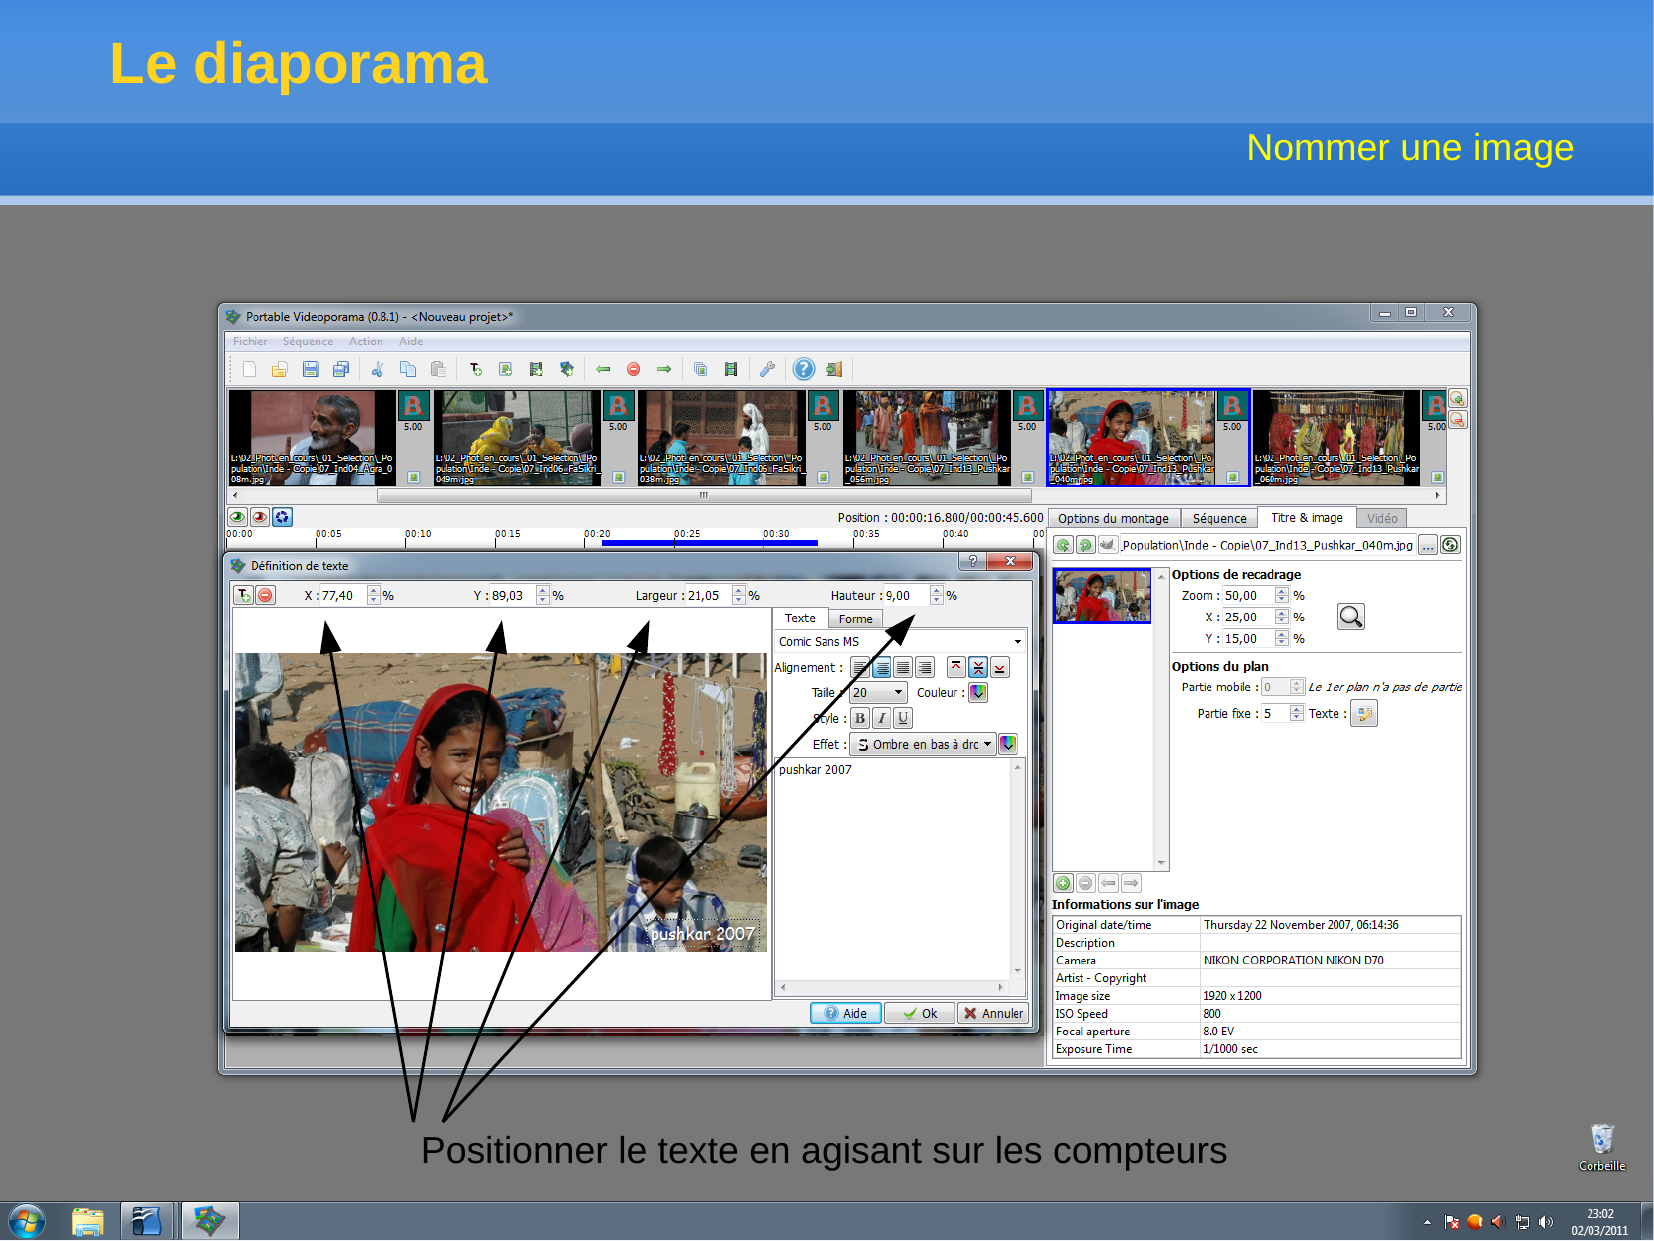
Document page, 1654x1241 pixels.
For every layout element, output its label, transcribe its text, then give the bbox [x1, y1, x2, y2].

text_box Nommer une image [1210, 77, 1654, 176]
text_box Positionner le texte en agisant sur les compteurs [406, 1122, 1243, 1179]
picture [0, 0, 1654, 1240]
text_box Le diaporama [5, 17, 609, 107]
